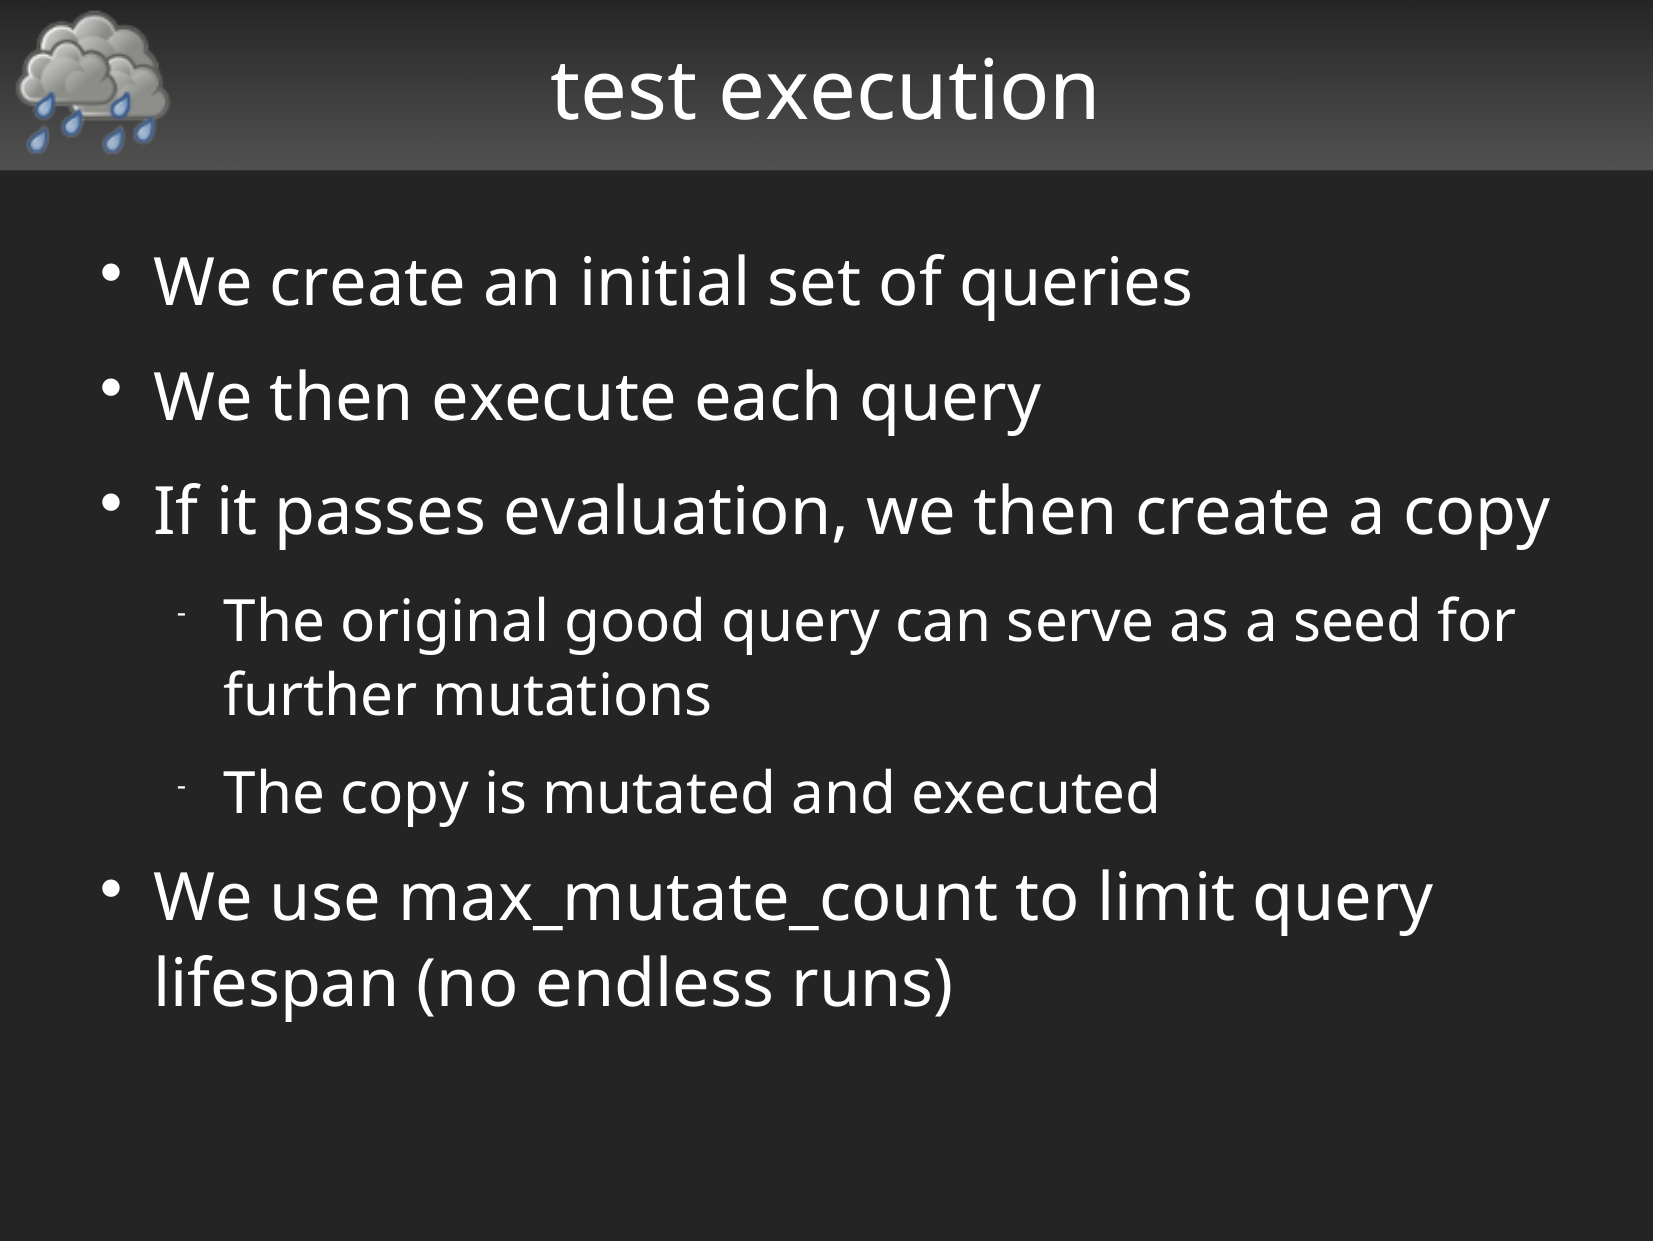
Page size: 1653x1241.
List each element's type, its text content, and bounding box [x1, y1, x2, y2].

picture [0, 0, 1653, 1241]
list We create an initial set of queries We then execute each query If it passes evaluation, we then create a copy The original good query can serve as a seed for further mutations The copy is mutated and executed We use max_mutate_count to limit query lifespan (no endless runs) [82, 236, 1570, 1042]
title test execution [82, 39, 1570, 137]
